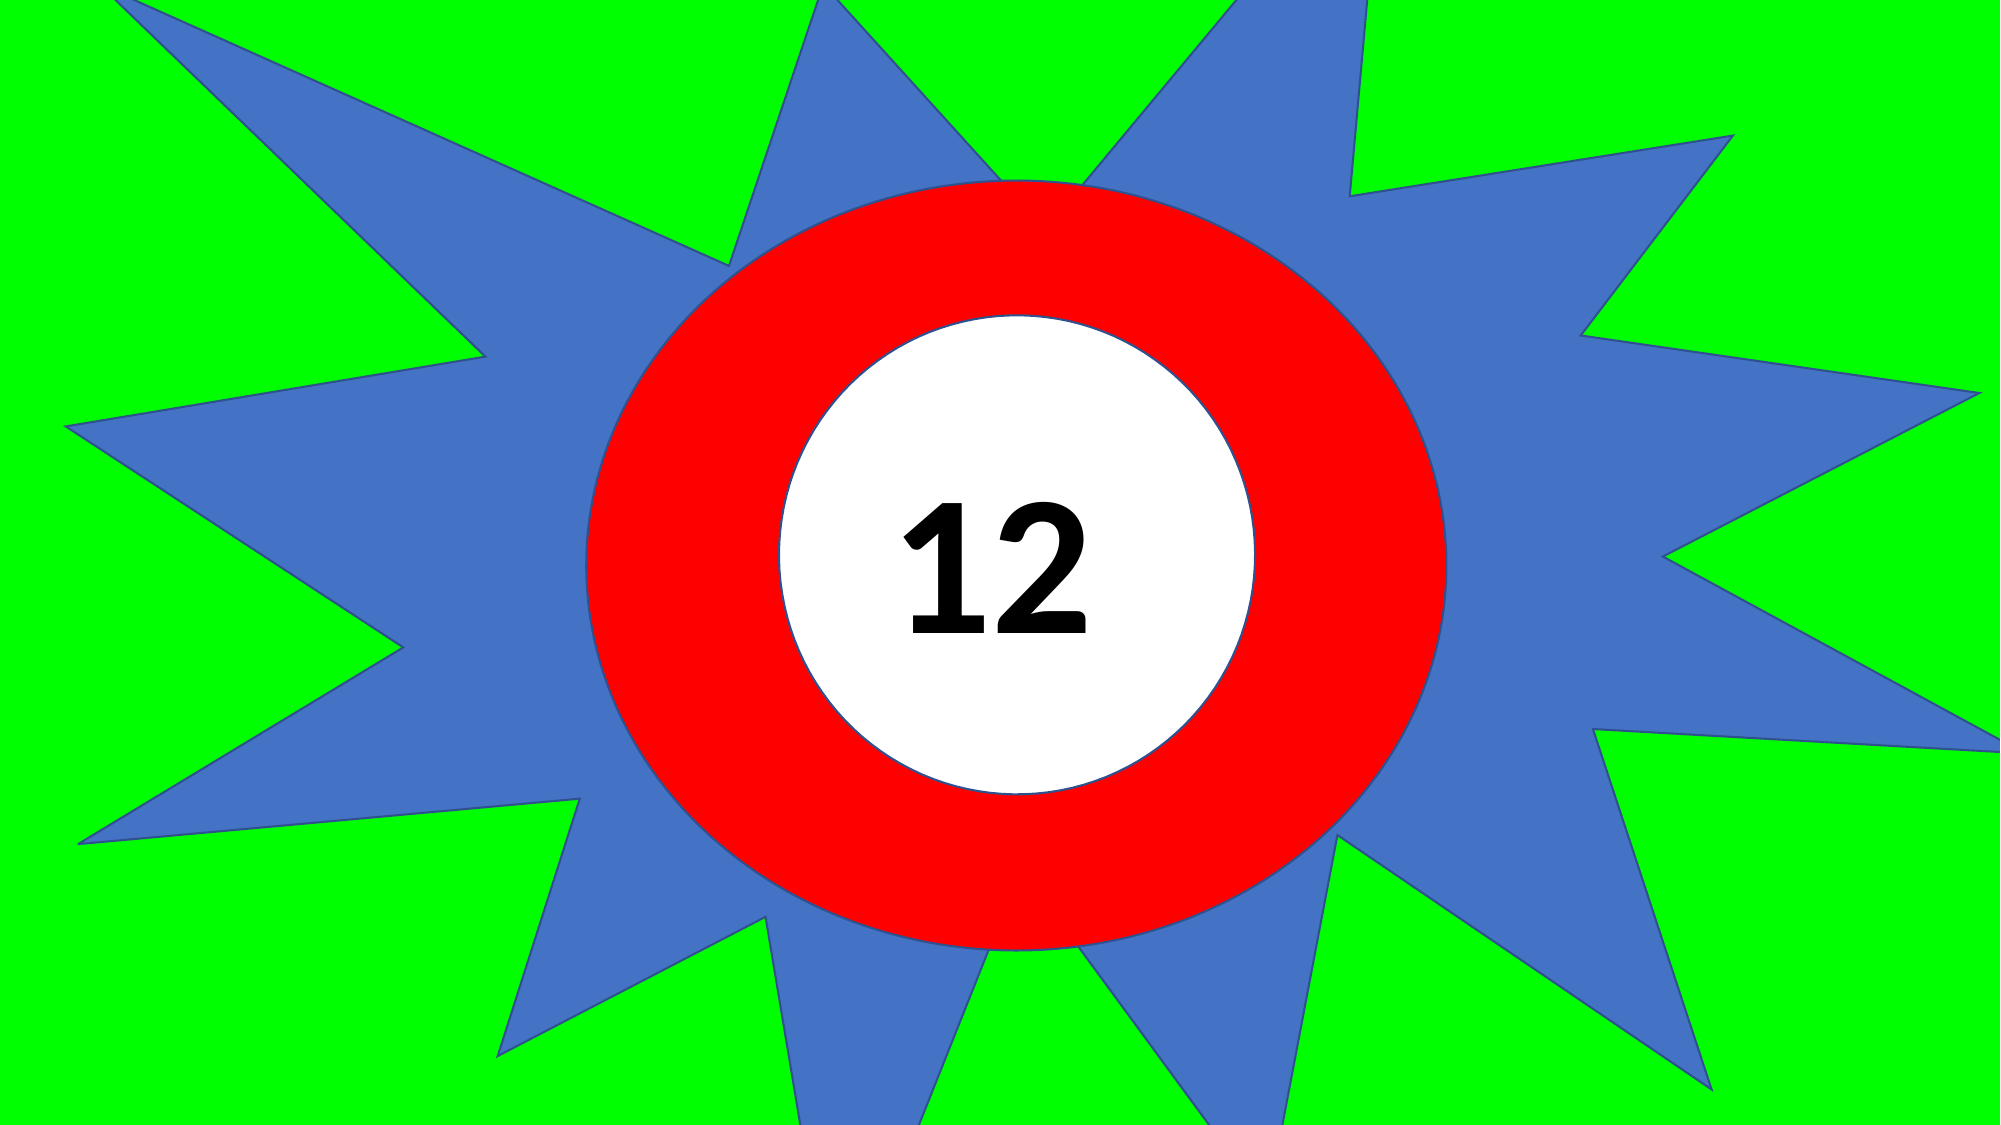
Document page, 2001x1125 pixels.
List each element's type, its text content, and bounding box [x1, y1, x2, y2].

picture [271, 0, 817, 265]
picture [271, 799, 800, 1125]
picture [1350, 0, 1729, 196]
picture [839, 0, 1235, 184]
text_box [65, 0, 2000, 1125]
picture [271, 151, 483, 392]
text_box 12 [875, 426, 1193, 684]
picture [271, 562, 402, 726]
picture [920, 947, 1208, 1125]
picture [1664, 523, 1729, 591]
picture [1582, 143, 1729, 356]
picture [1283, 730, 1729, 1125]
